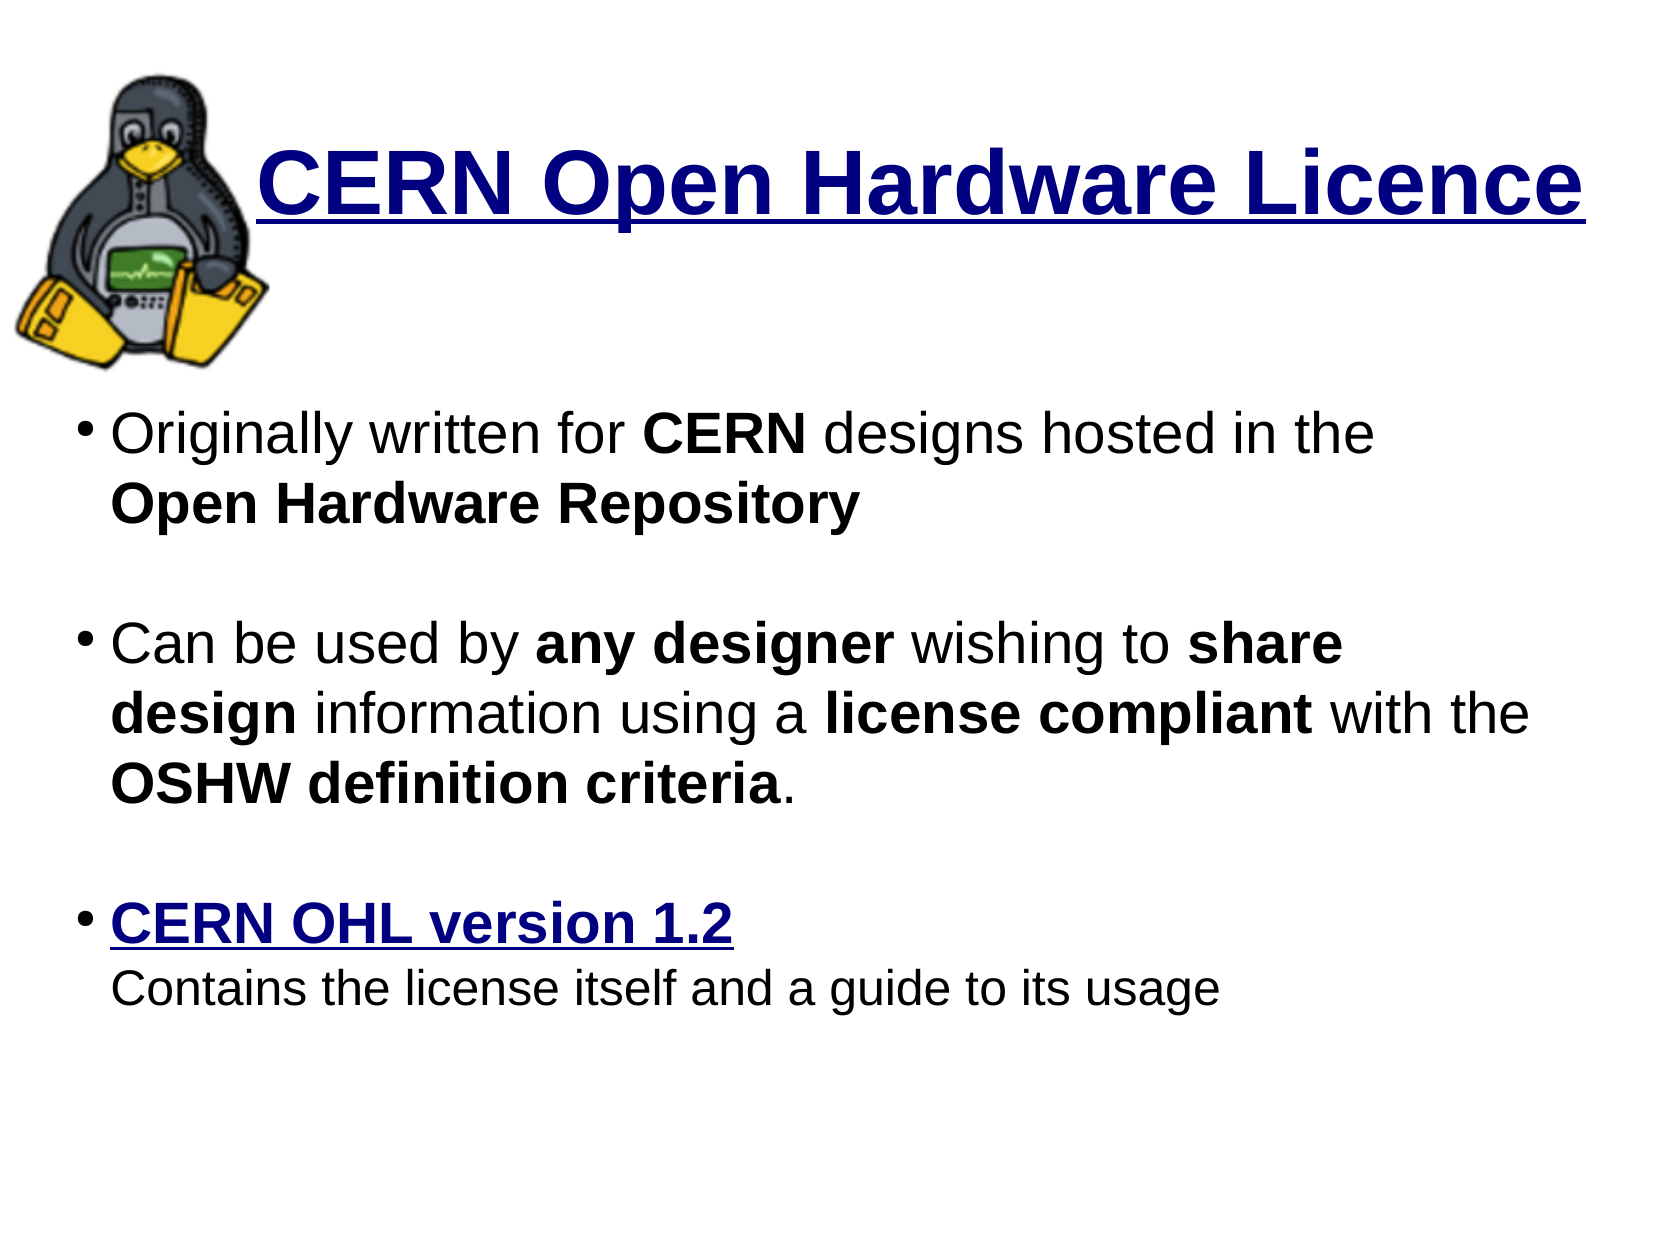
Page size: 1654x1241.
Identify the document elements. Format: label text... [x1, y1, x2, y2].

picture [12, 54, 283, 384]
title CERN Open Hardware Licence [177, 77, 1654, 288]
text_box Originally written for CERN designs hosted in the Open Hardware Repository Can be used by any designer wishing to share design information using a license compliant with the OSHW definition criteria. CERN OHL version 1.2 Contains the license itself and a guide to its usage [75, 395, 1538, 1137]
